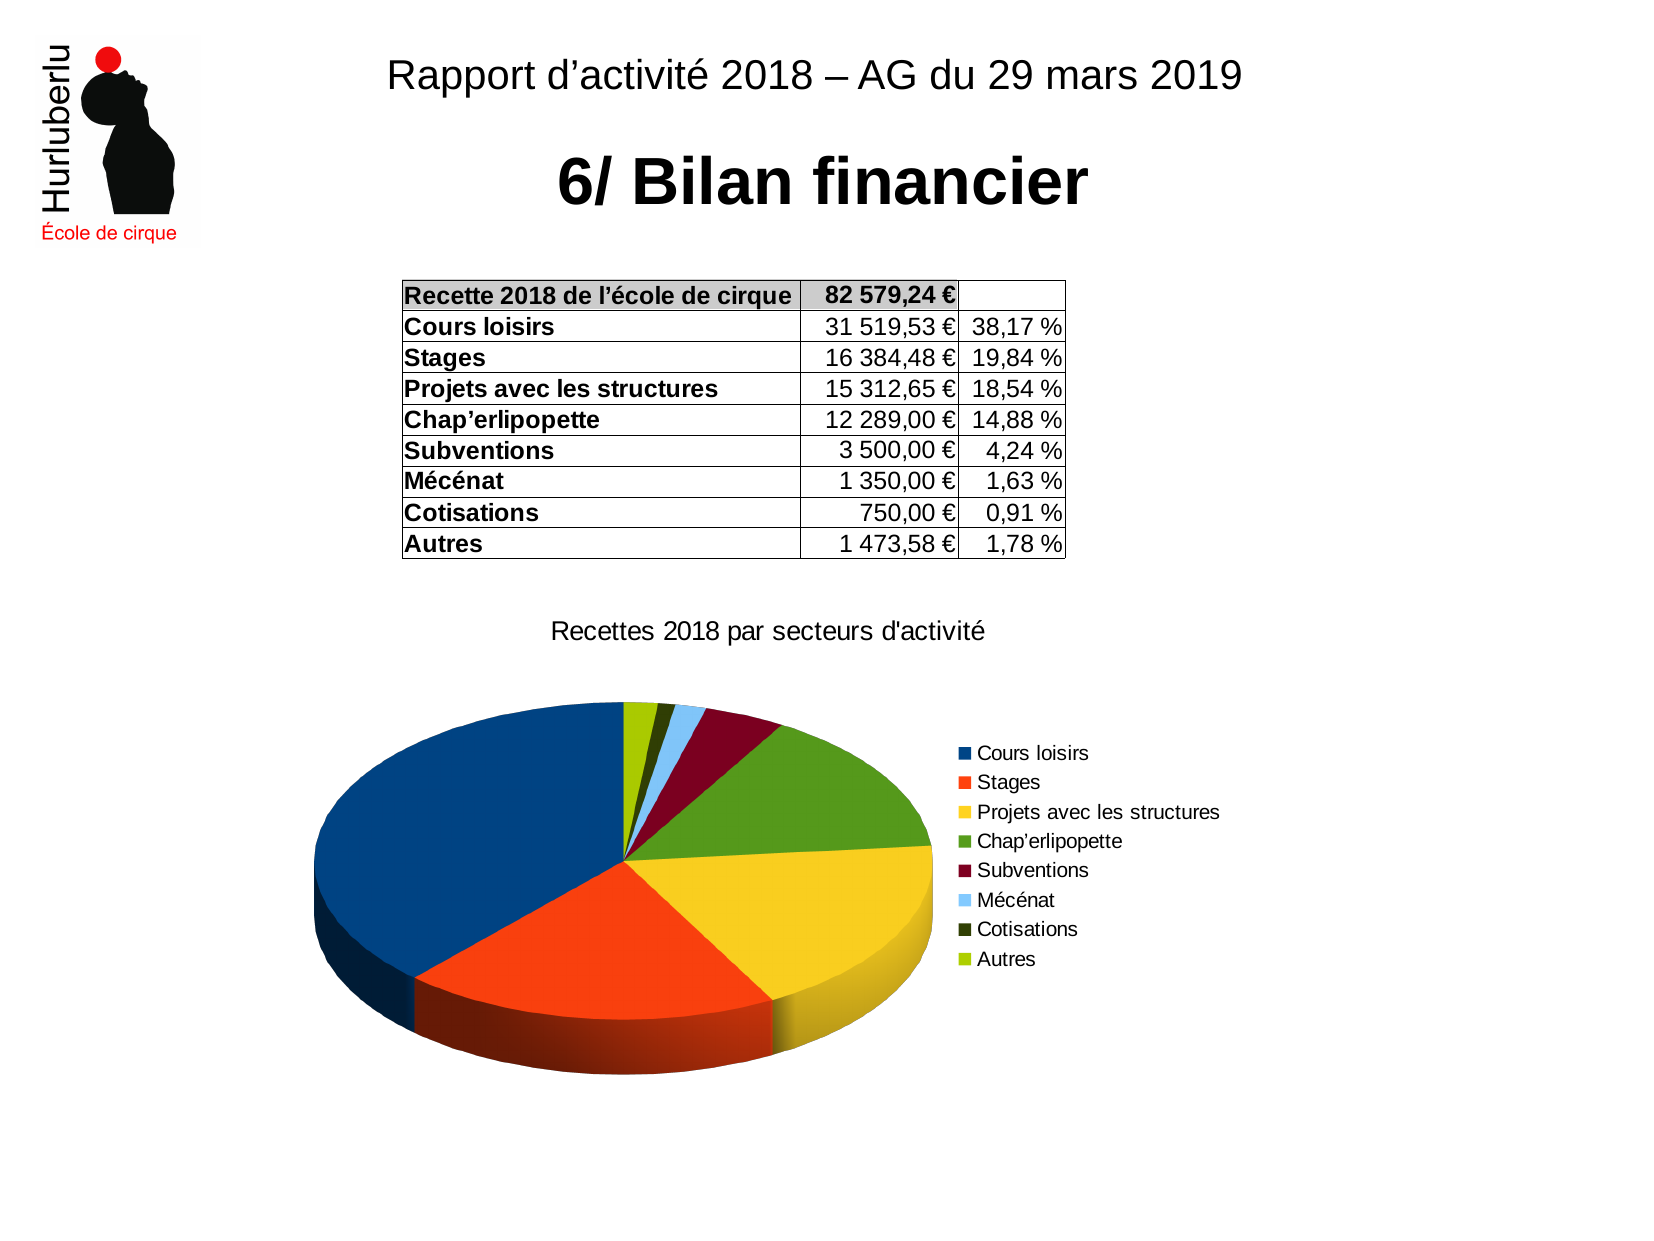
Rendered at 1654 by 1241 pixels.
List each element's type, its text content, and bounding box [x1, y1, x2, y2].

chart [401, 279, 1067, 562]
picture [35, 35, 201, 249]
title Rapport d’activité 2018 – AG du 29 mars 2019 6/ Bilan financier [70, 23, 1559, 248]
chart [295, 590, 1241, 1122]
